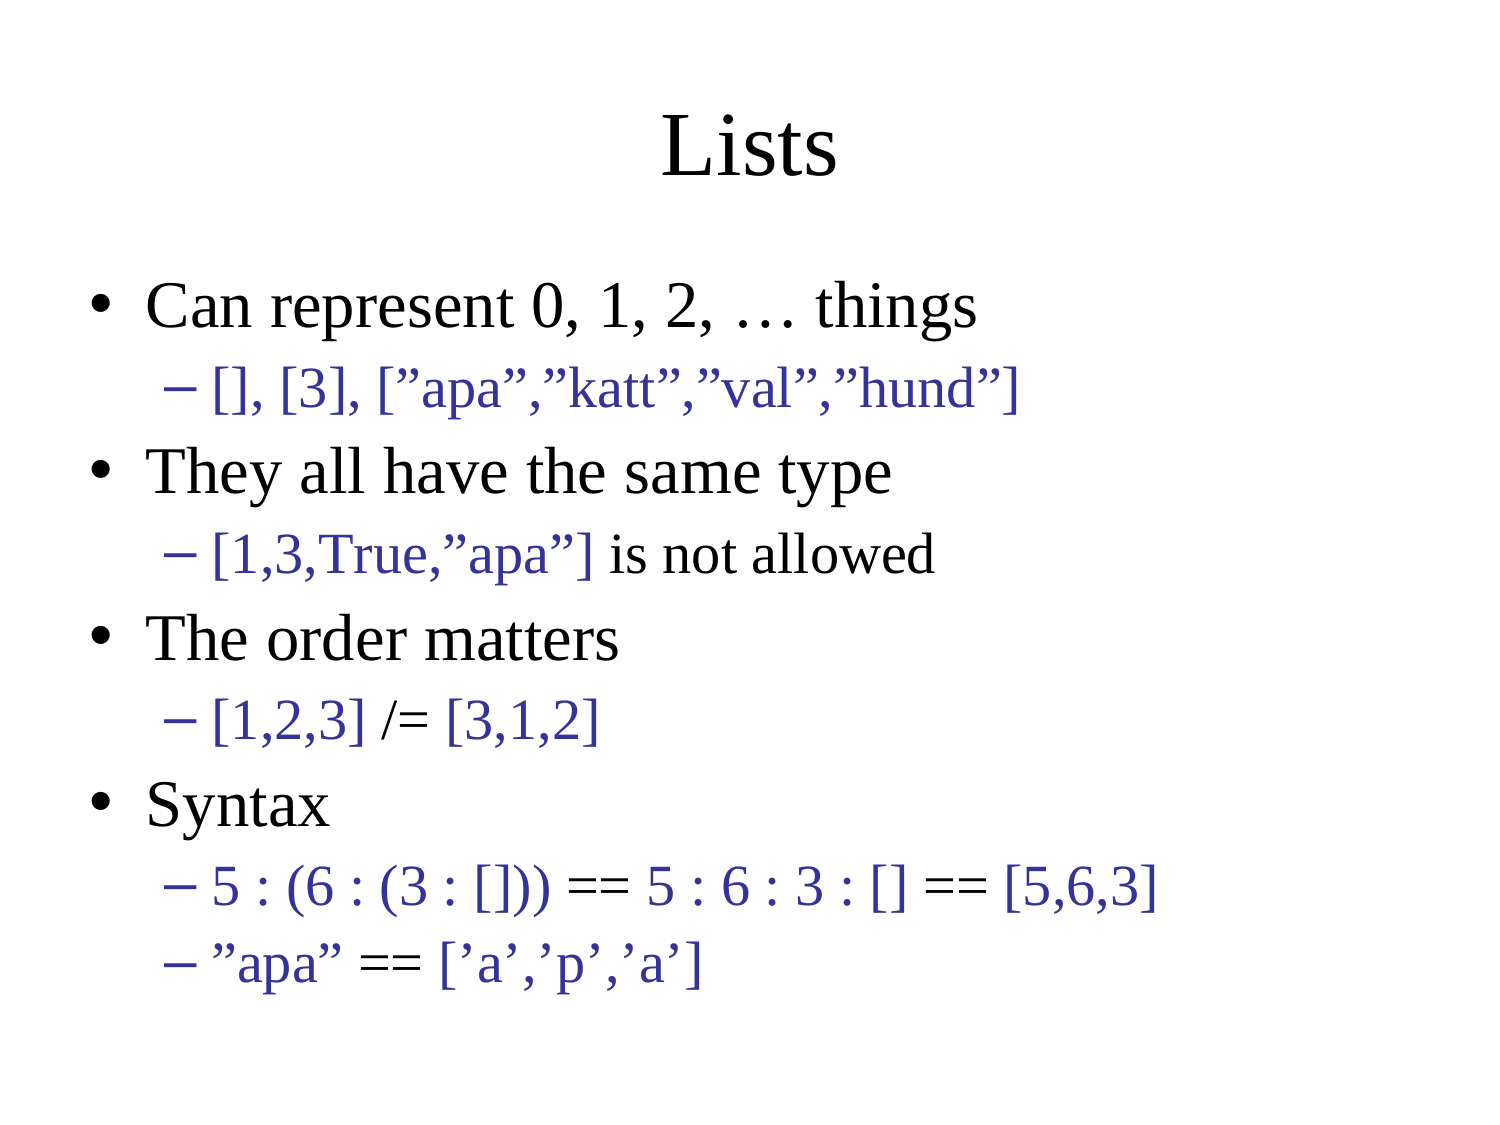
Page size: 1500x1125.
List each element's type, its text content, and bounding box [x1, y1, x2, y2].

title Lists [75, 45, 1426, 233]
list Can represent 0, 1, 2, … things [], [3], [”apa”,”katt”,”val”,”hund”] They all have the same type [1,3,True,”apa”] is not allowed The order matters [1,2,3] /= [3,1,2] Syntax 5 : (6 : (3 : [])) == 5 : 6 : 3 : [] == [5,6,3] ”apa” == [’a’,’p’,’a’] [75, 262, 1426, 1005]
